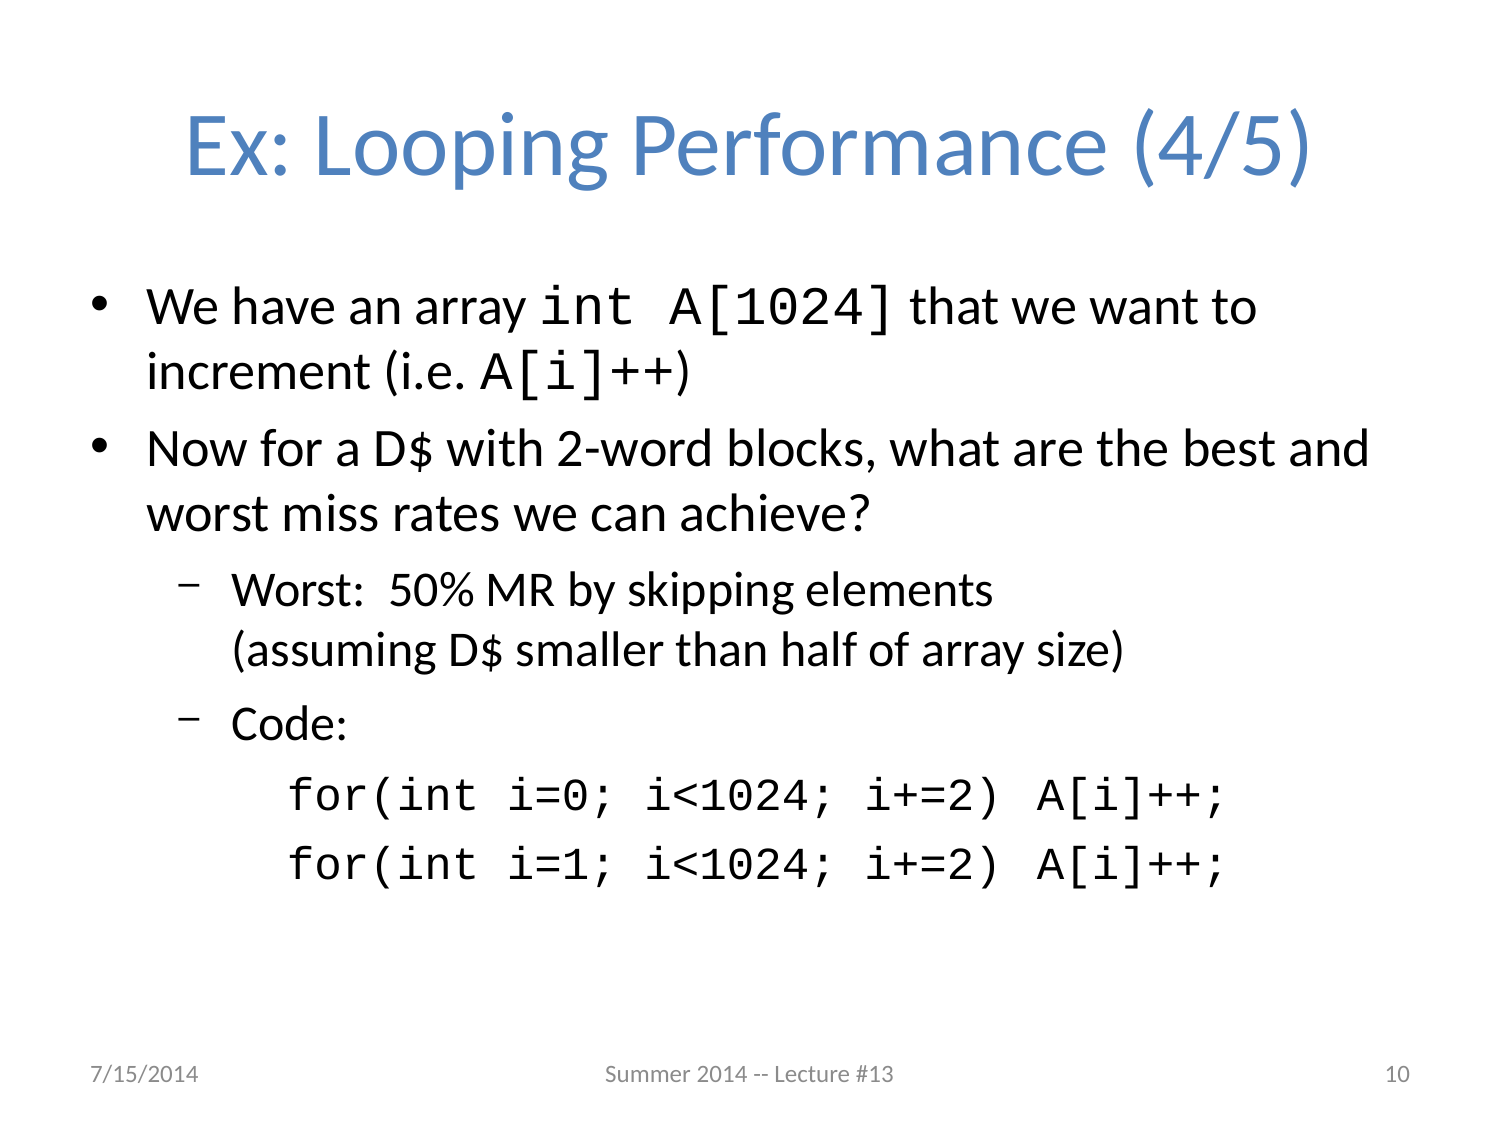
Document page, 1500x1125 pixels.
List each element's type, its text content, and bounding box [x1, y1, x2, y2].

footer Summer 2014 -- Lecture #13 [512, 1042, 988, 1103]
title Ex: Looping Performance (4/5) [75, 45, 1425, 233]
slide_number <number> [1074, 1042, 1425, 1103]
list We have an array int A[1024] that we want to increment (i.e. A[i]++) Now for a D$ with 2-word blocks, what are the best and worst miss rates we can achieve? Worst: 50% MR by skipping elements (assuming D$ smaller than half of array size) Code: for(int i=0; i<1024; i+=2) A[i]++; for(int i=1; i<1024; i+=2) A[i]++; [75, 262, 1425, 1073]
slide_number 7/15/2014 [75, 1042, 425, 1103]
